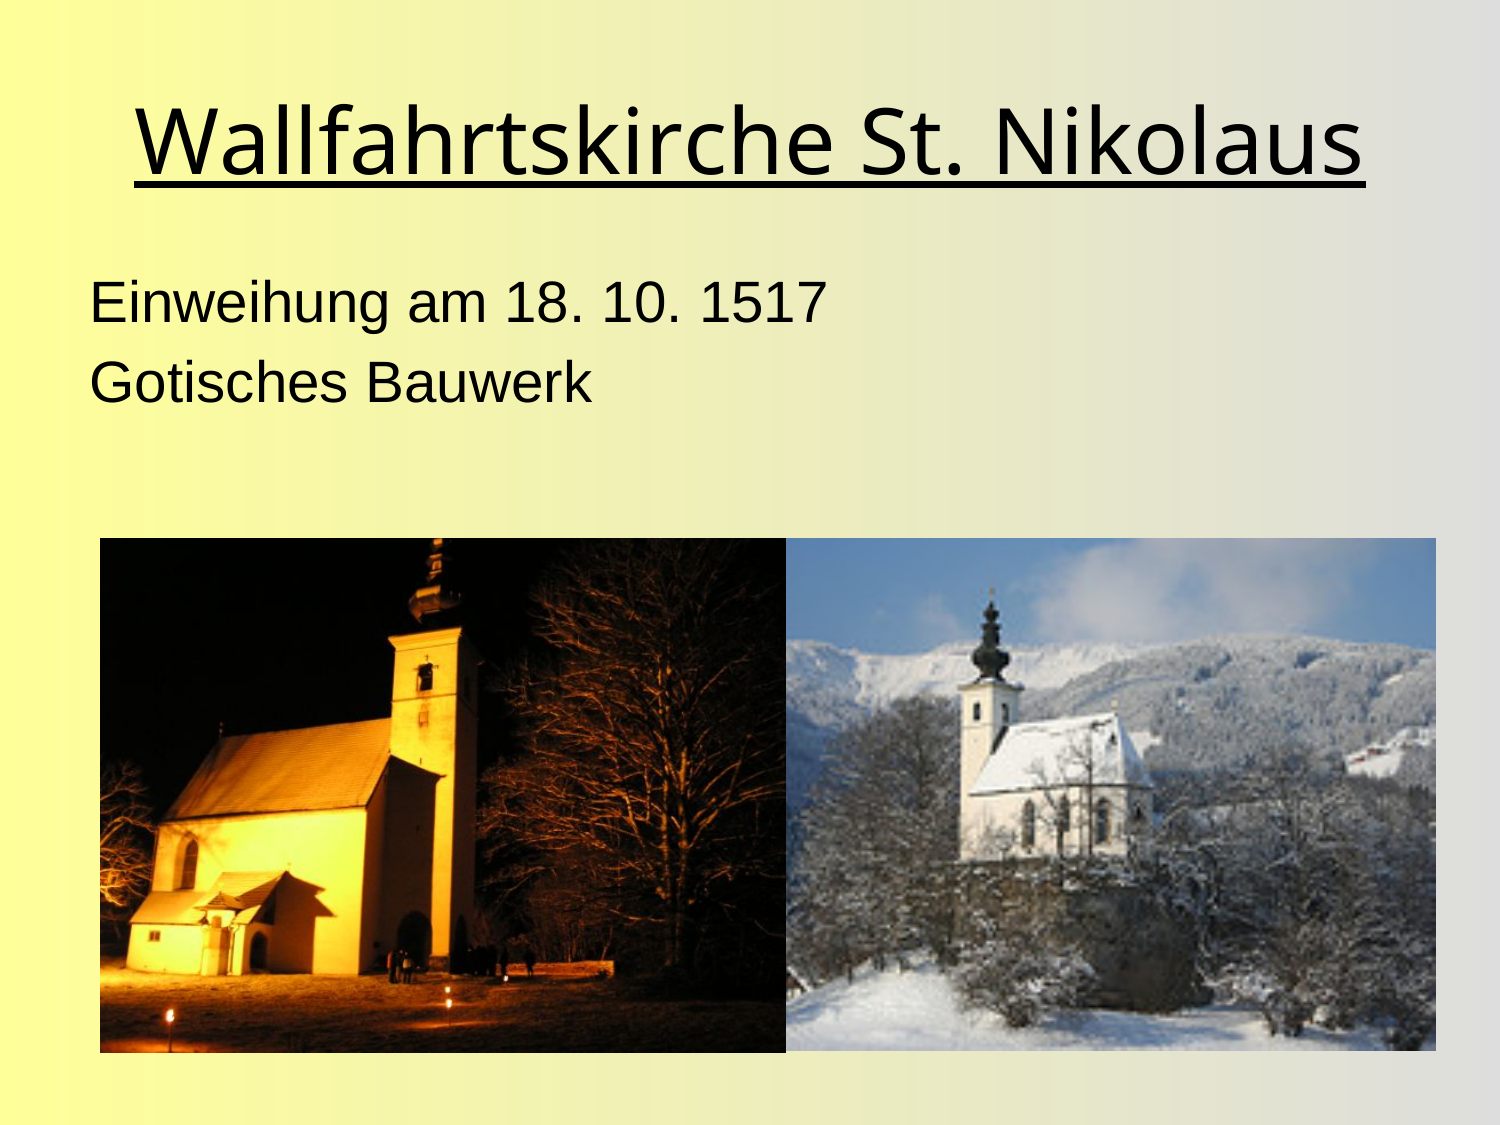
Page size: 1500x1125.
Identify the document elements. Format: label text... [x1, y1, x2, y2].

picture [100, 538, 1436, 1053]
list Einweihung am 18. 10. 1517 Gotisches Bauwerk [74, 262, 1412, 517]
title Wallfahrtskirche St. Nikolaus [75, 45, 1426, 233]
